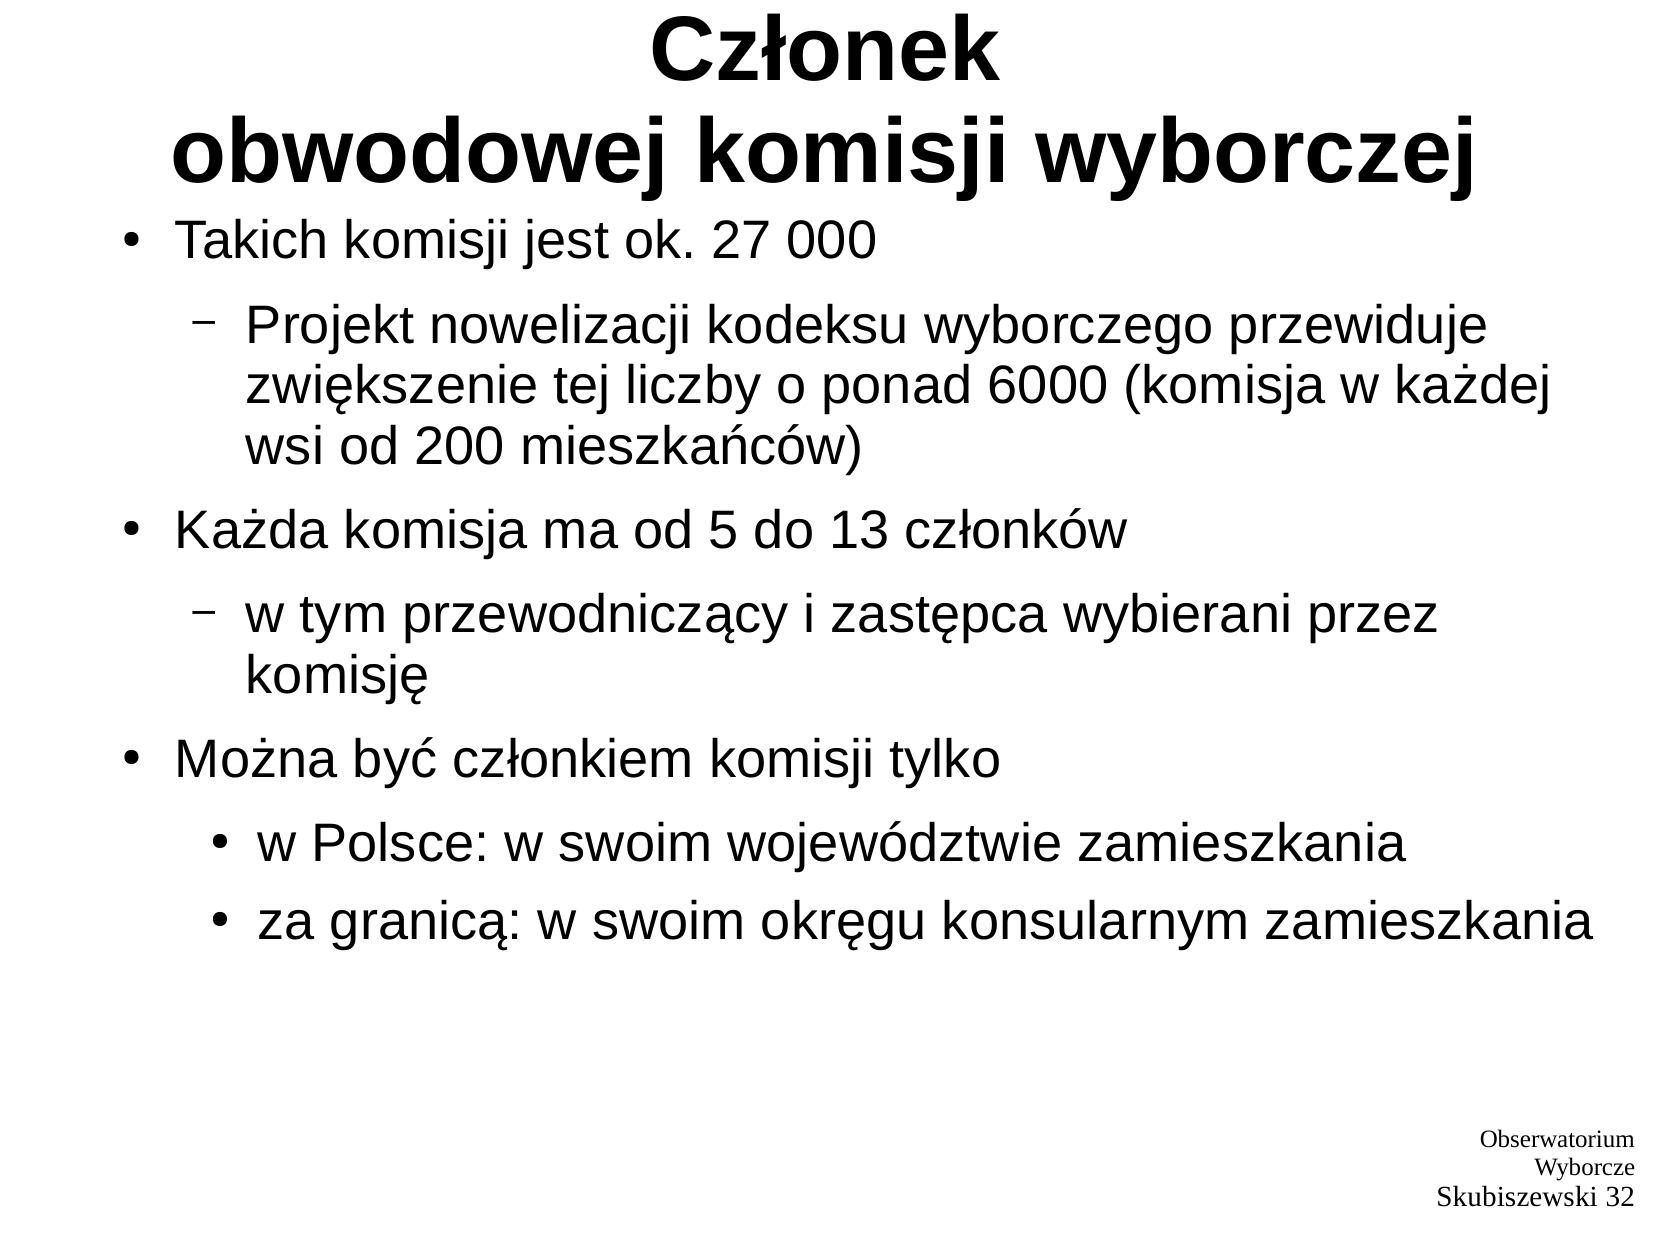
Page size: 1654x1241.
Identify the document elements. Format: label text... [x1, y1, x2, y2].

title Członek obwodowej komisji wyborczej [80, 0, 1570, 203]
list Takich komisji jest ok. 27 000 Projekt nowelizacji kodeksu wyborczego przewiduje zwiększenie tej liczby o ponad 6000 (komisja w każdej wsi od 200 mieszkańców) Każda komisja ma od 5 do 13 członków w tym przewodniczący i zastępca wybierani przez komisję Można być członkiem komisji tylko w Polsce: w swoim województwie zamieszkania za granicą: w swoim okręgu konsularnym zamieszkania [45, 210, 1598, 1096]
